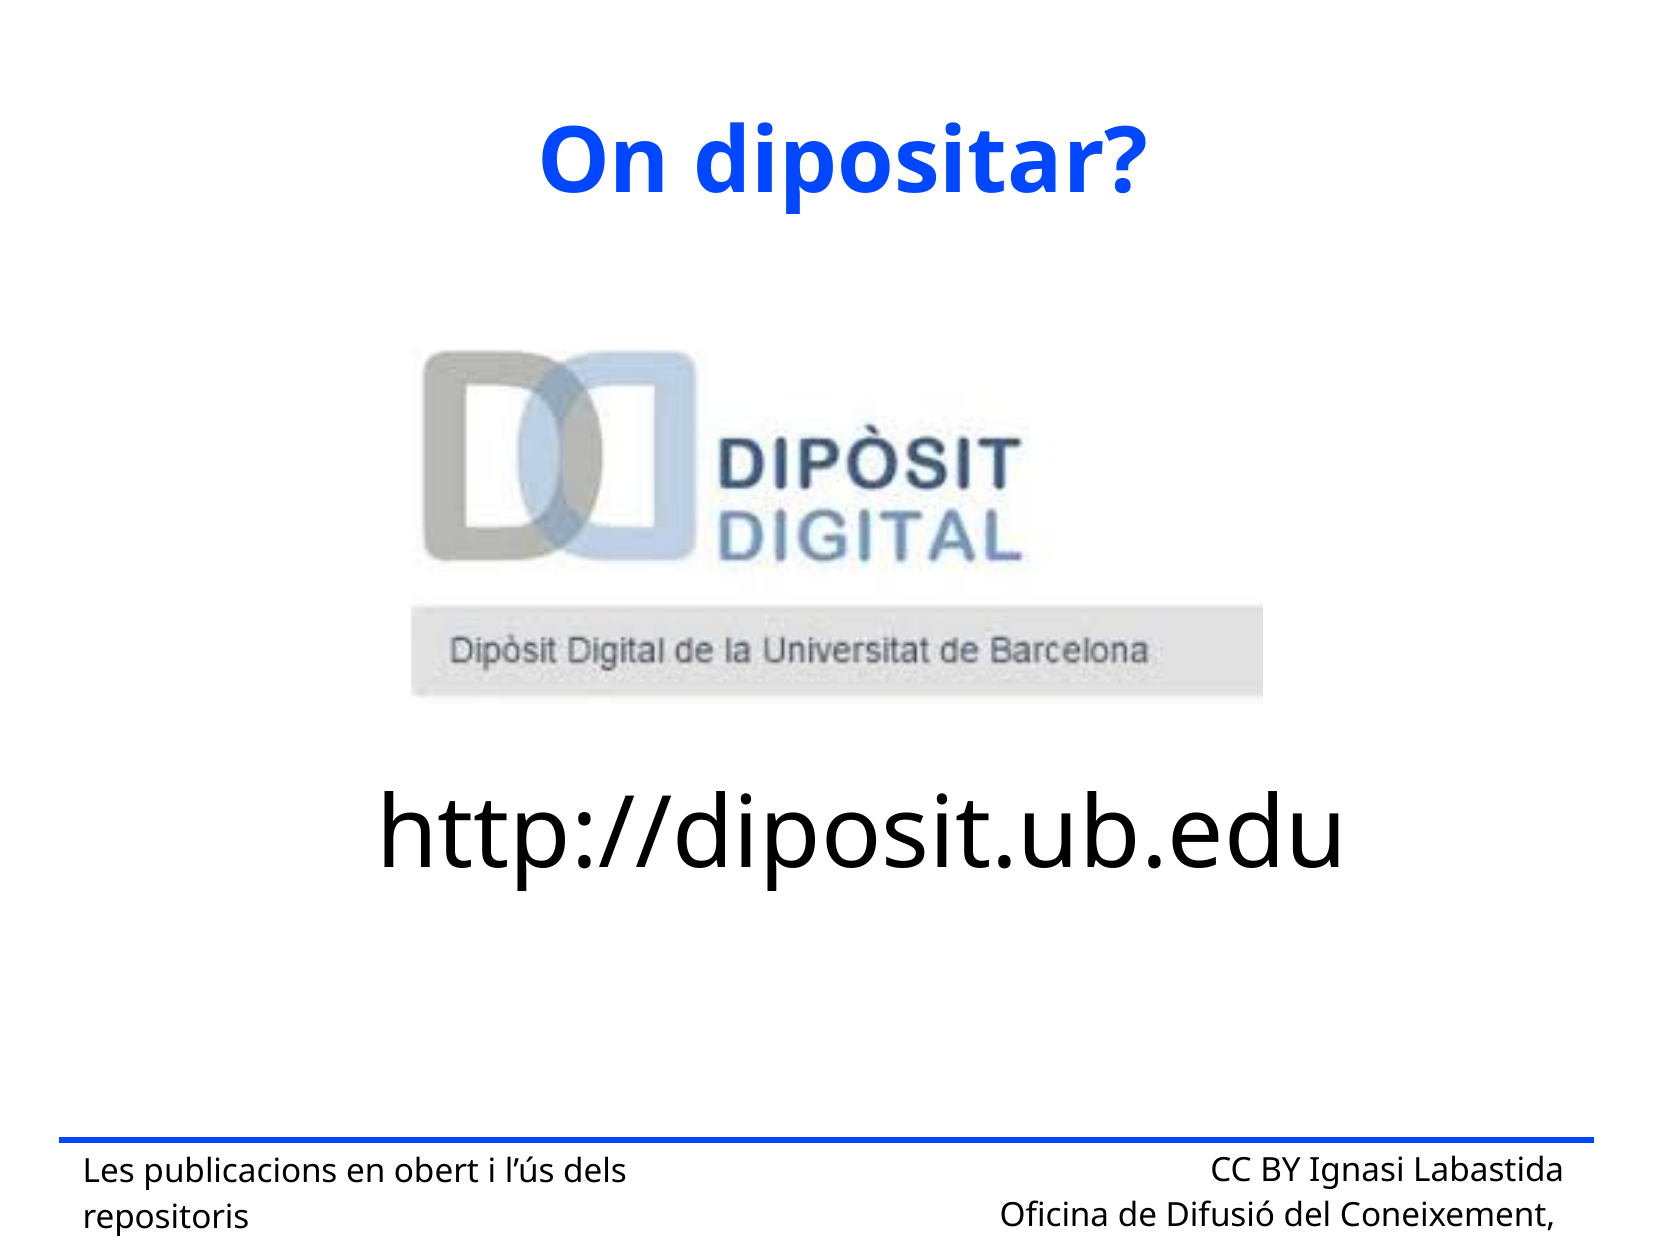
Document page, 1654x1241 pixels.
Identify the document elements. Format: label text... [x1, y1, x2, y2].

picture [390, 307, 1263, 746]
list http://diposit.ub.edu [82, 755, 1571, 969]
title On dipositar? [82, 38, 1571, 267]
